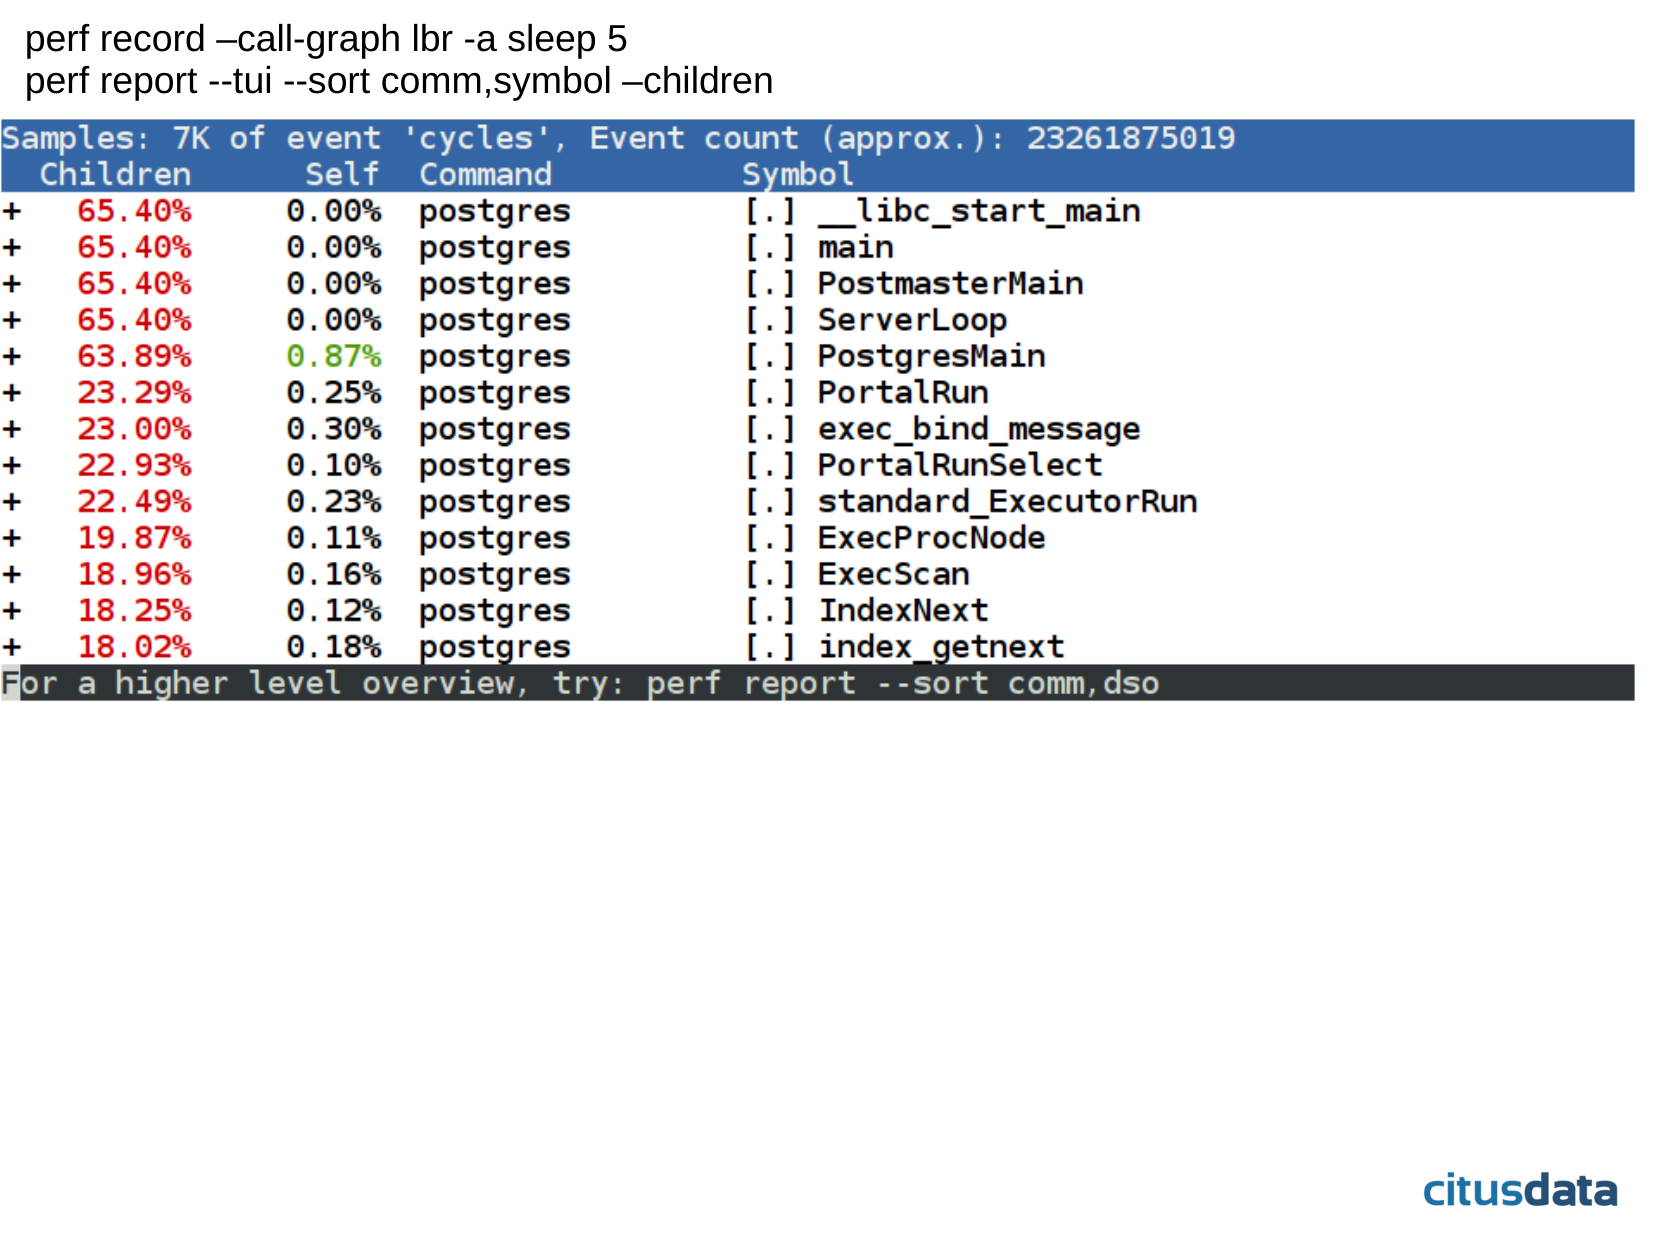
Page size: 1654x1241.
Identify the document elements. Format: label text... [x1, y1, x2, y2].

picture [1420, 1167, 1622, 1209]
picture [0, 118, 1654, 727]
text_box perf record –call-graph lbr -a sleep 5 perf report --tui --sort comm,symbol –children [10, 10, 886, 151]
